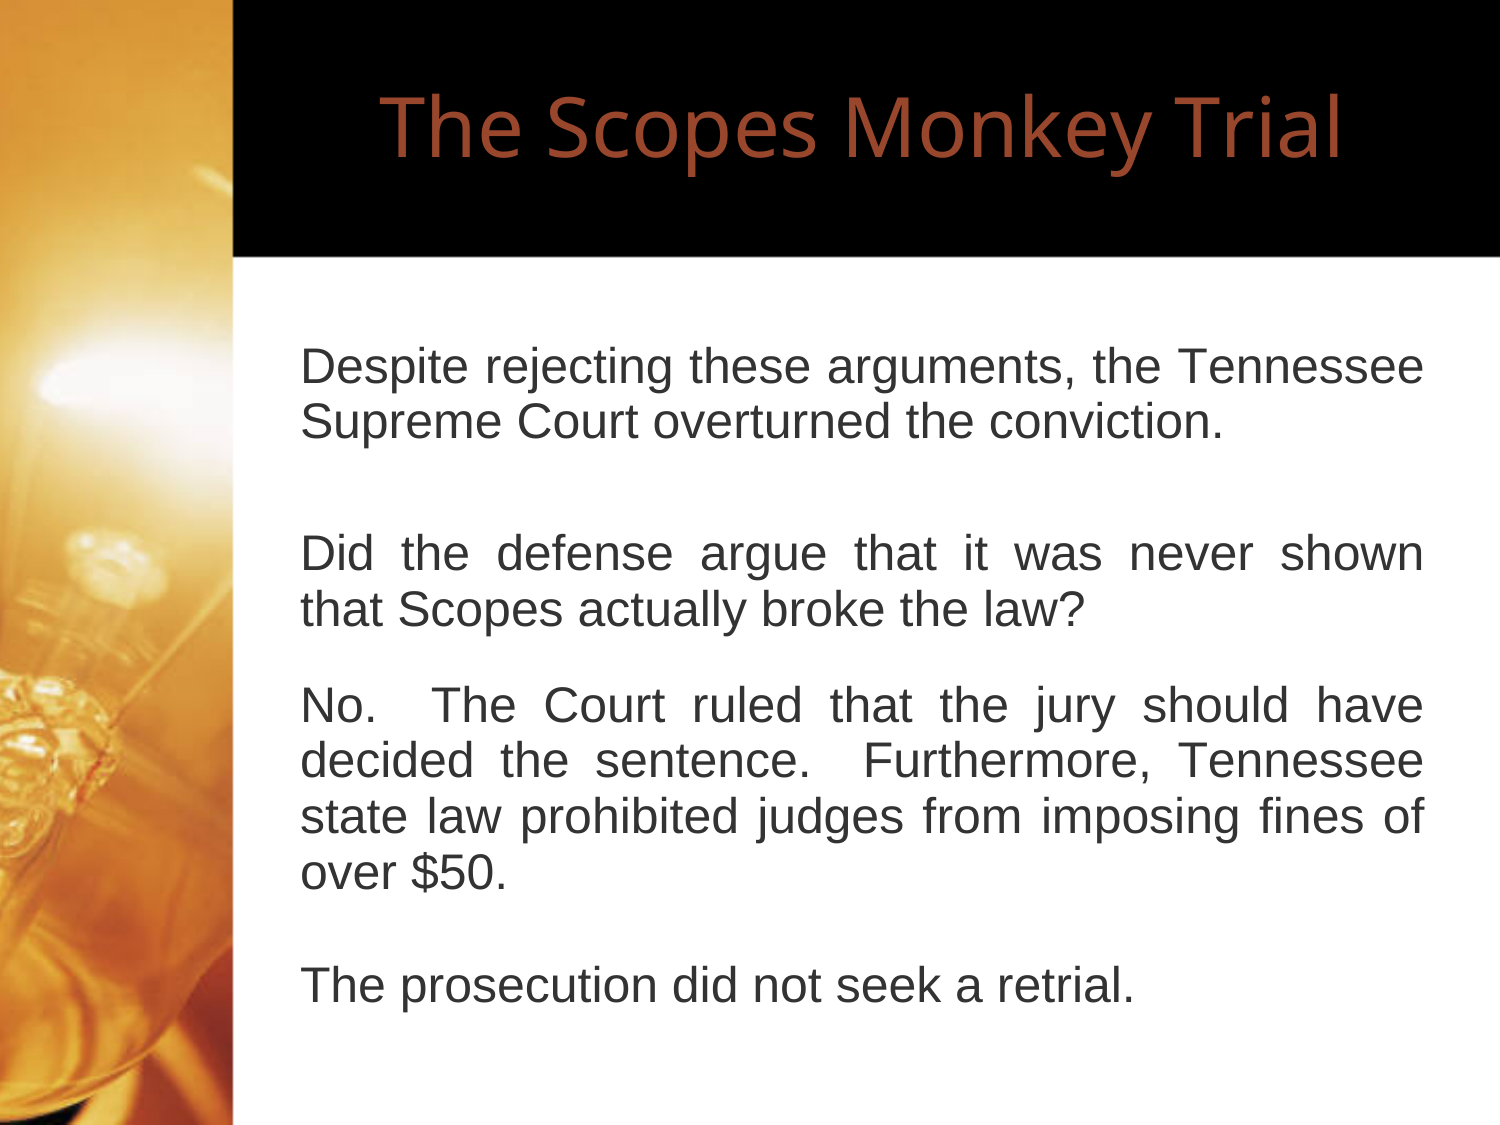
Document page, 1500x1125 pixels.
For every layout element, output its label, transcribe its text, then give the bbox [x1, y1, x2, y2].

subtitle Despite rejecting these arguments, the Tennessee Supreme Court overturned the conviction. [300, 337, 1426, 451]
text_box No. The Court ruled that the jury should have decided the sentence. Furthermore, Tennessee state law prohibited judges from imposing fines of over $50. [300, 676, 1426, 901]
title The Scopes Monkey Trial [262, 17, 1463, 233]
picture [0, 0, 1500, 1125]
text_box The prosecution did not seek a retrial. [300, 956, 1426, 1013]
text_box Did the defense argue that it was never shown that Scopes actually broke the law? [300, 525, 1426, 638]
